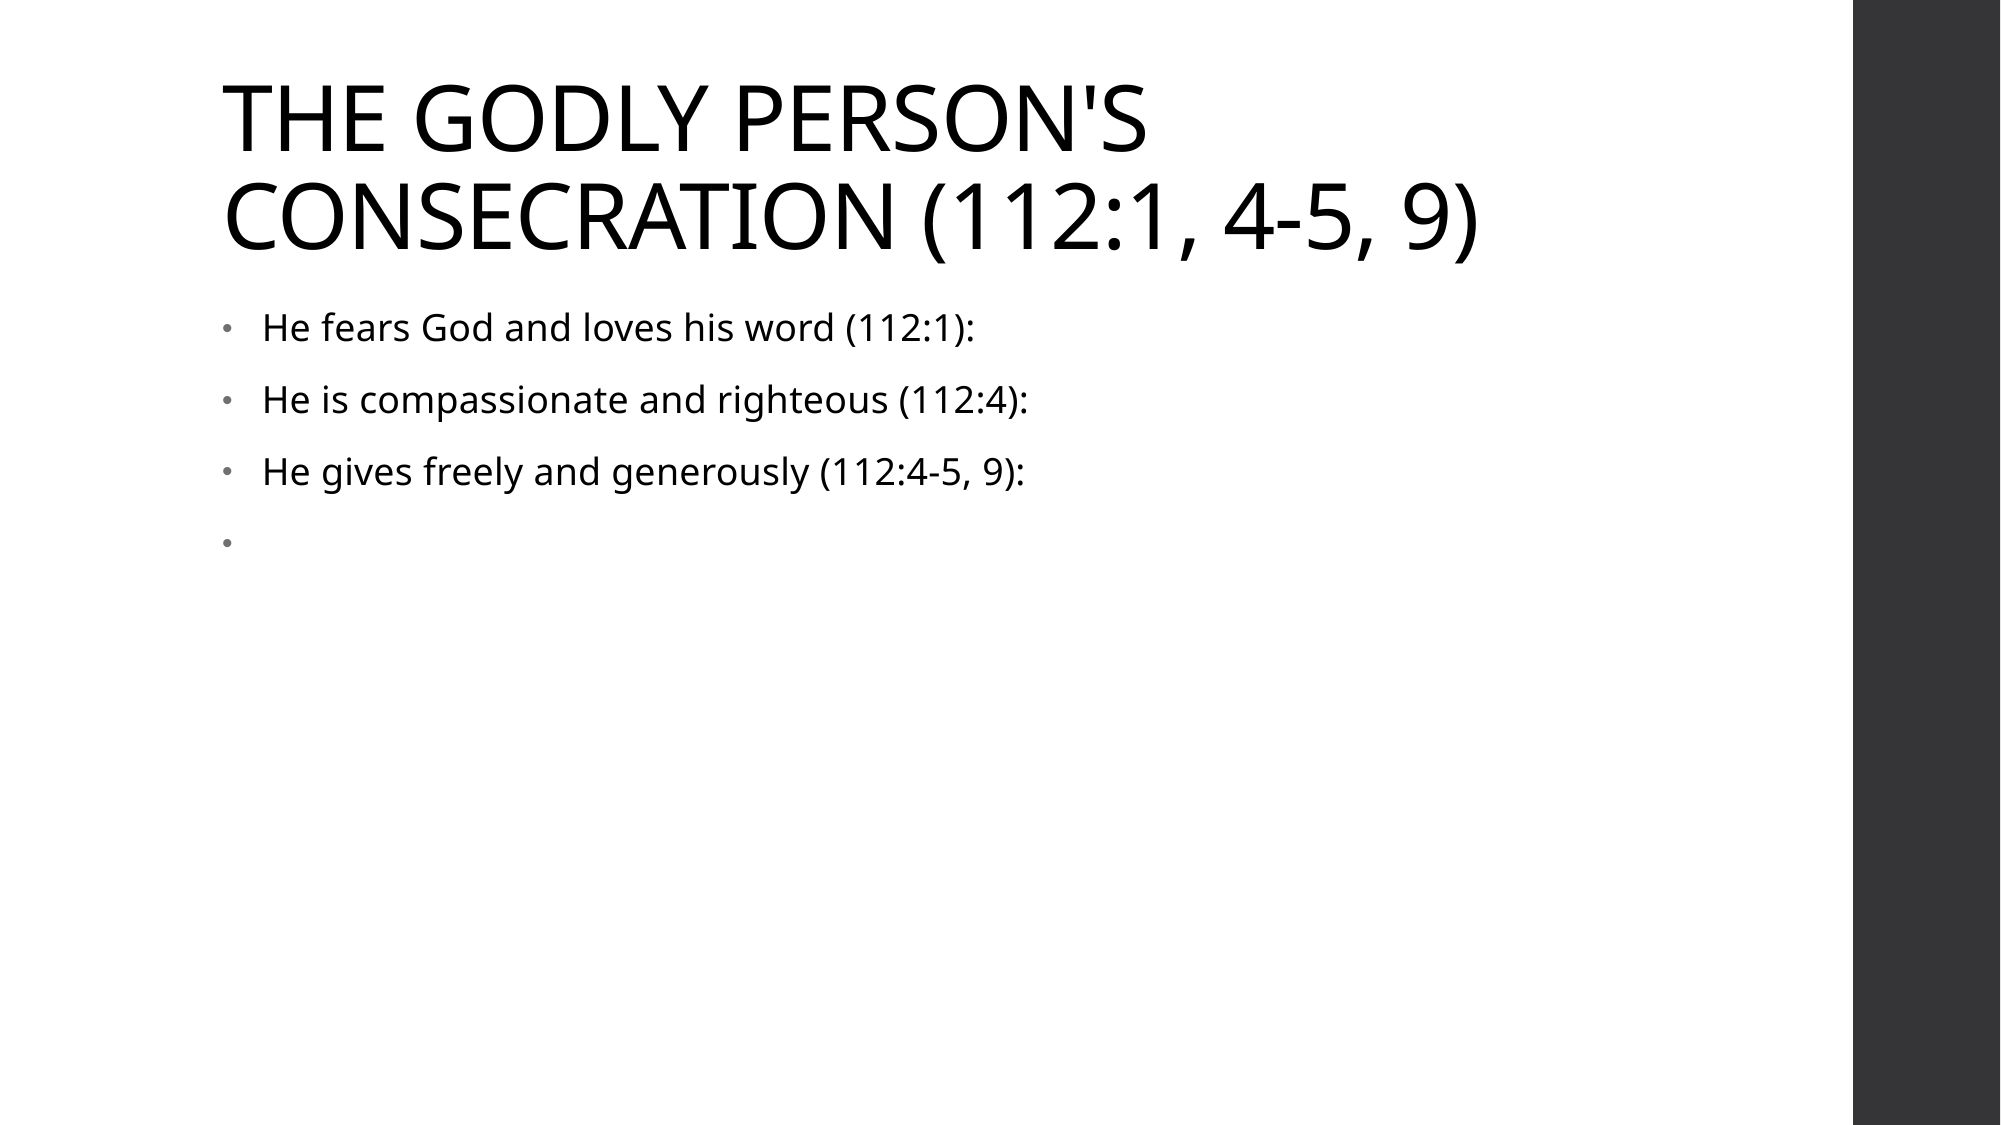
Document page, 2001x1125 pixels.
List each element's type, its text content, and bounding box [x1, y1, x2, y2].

title THE GODLY PERSON'S CONSECRATION (112:1, 4-5, 9) [206, 60, 1797, 278]
list He fears God and loves his word (112:1): He is compassionate and righteous (112:4): He gives freely and generously (112:4-5, 9): [206, 299, 1617, 1014]
